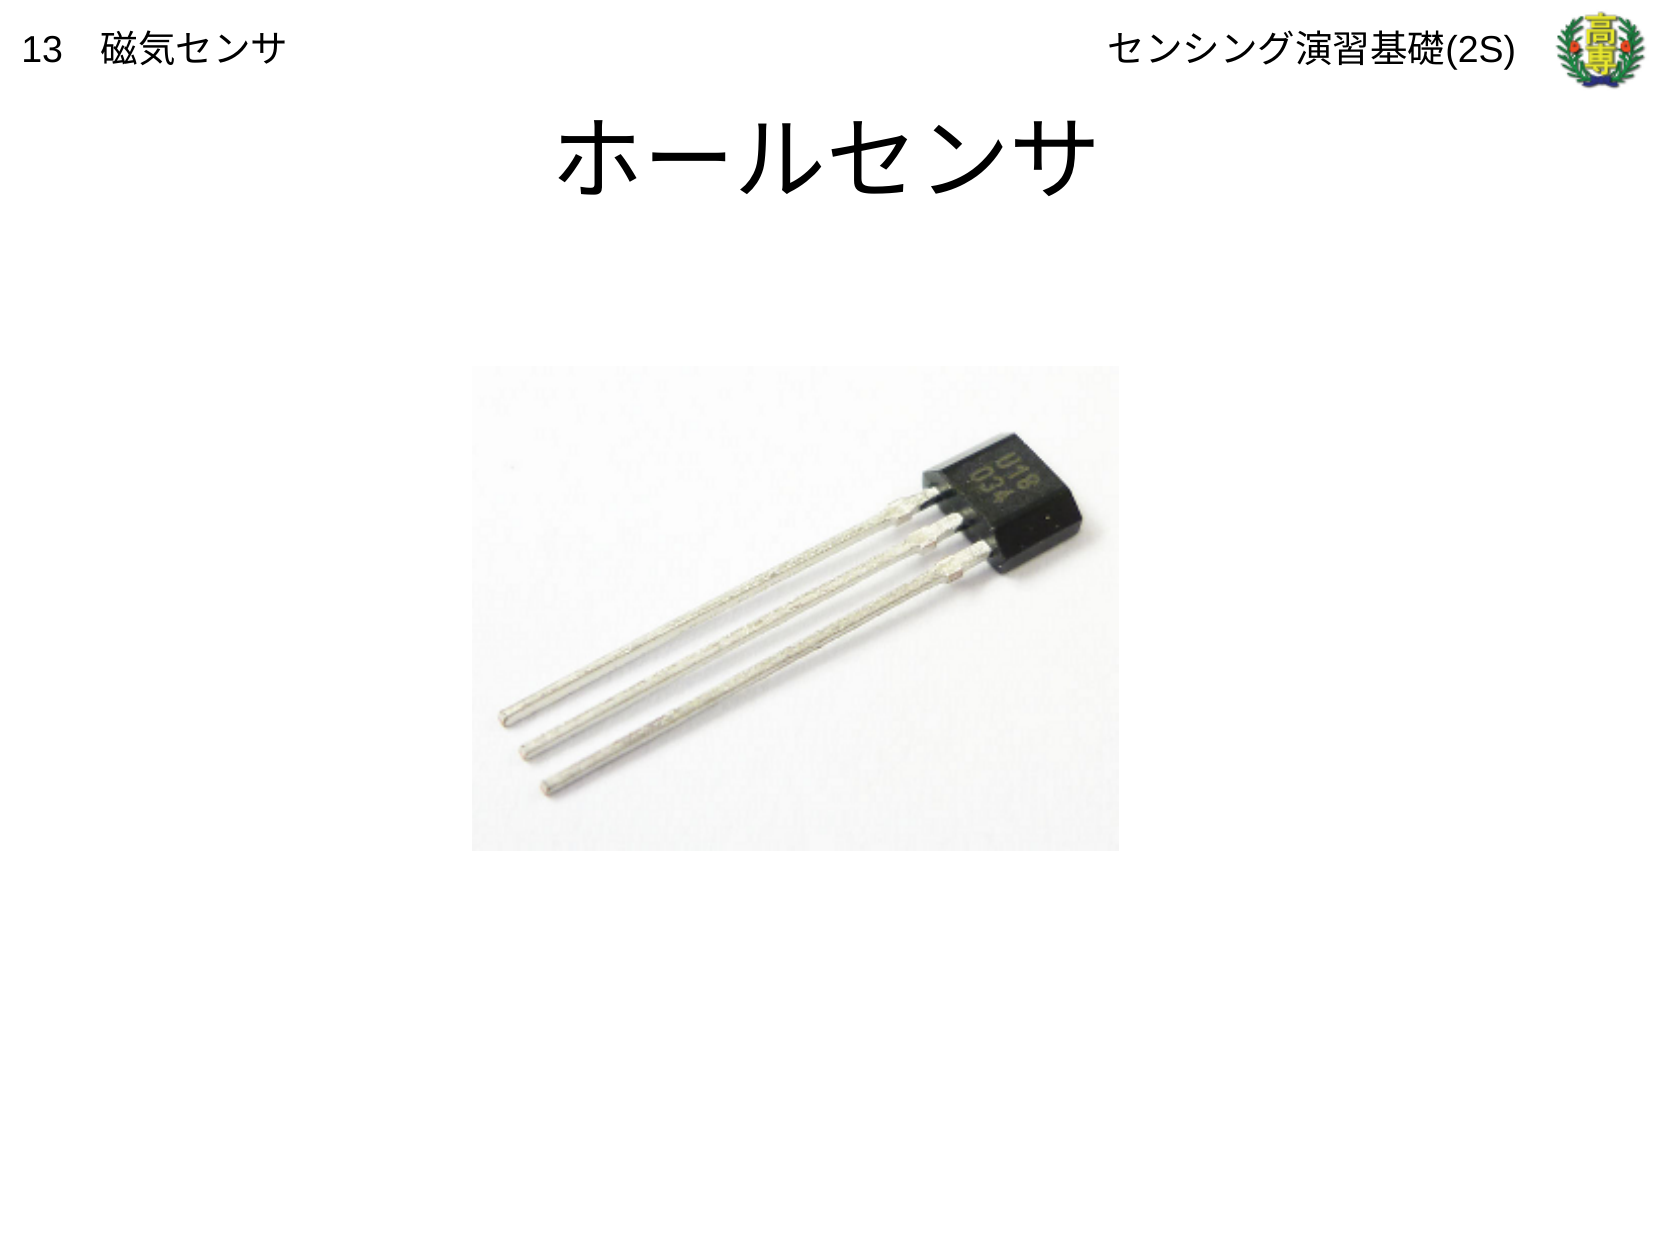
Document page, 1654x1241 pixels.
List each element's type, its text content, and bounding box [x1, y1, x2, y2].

title ホールセンサ [82, 49, 1571, 257]
text_box センシング演習基礎(2S) [1077, 11, 1531, 75]
picture [1553, 2, 1650, 99]
picture [472, 366, 1119, 851]
text_box 13 磁気センサ [6, 11, 923, 75]
